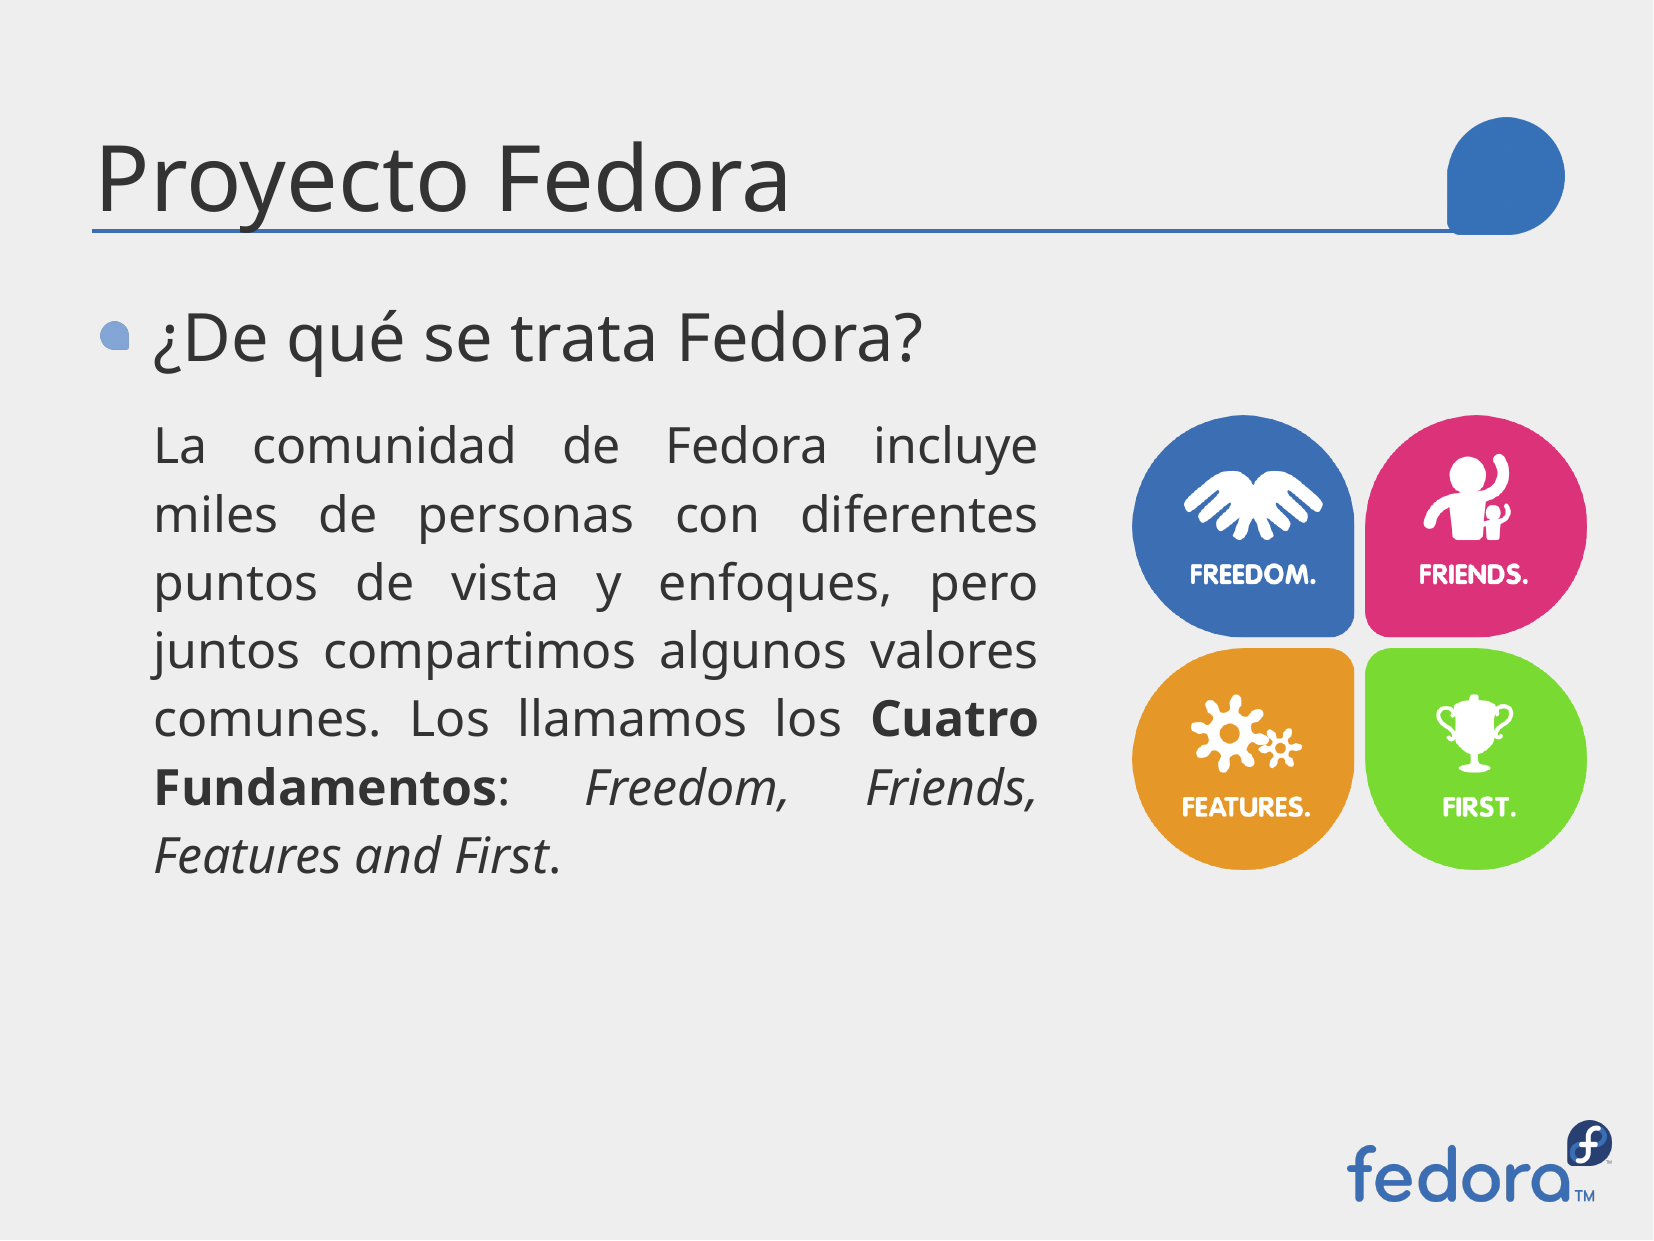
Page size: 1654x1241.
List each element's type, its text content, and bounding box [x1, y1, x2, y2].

list ¿De qué se trata Fedora? La comunidad de Fedora incluye miles de personas con diferentes puntos de vista y enfoques, pero juntos compartimos algunos valores comunes. Los llamamos los Cuatro Fundamentos: Freedom, Friends, Features and First. [82, 290, 1040, 1094]
picture [1132, 415, 1587, 870]
picture [1347, 1120, 1612, 1202]
title Proyecto Fedora [94, 100, 1426, 251]
picture [1447, 117, 1565, 235]
